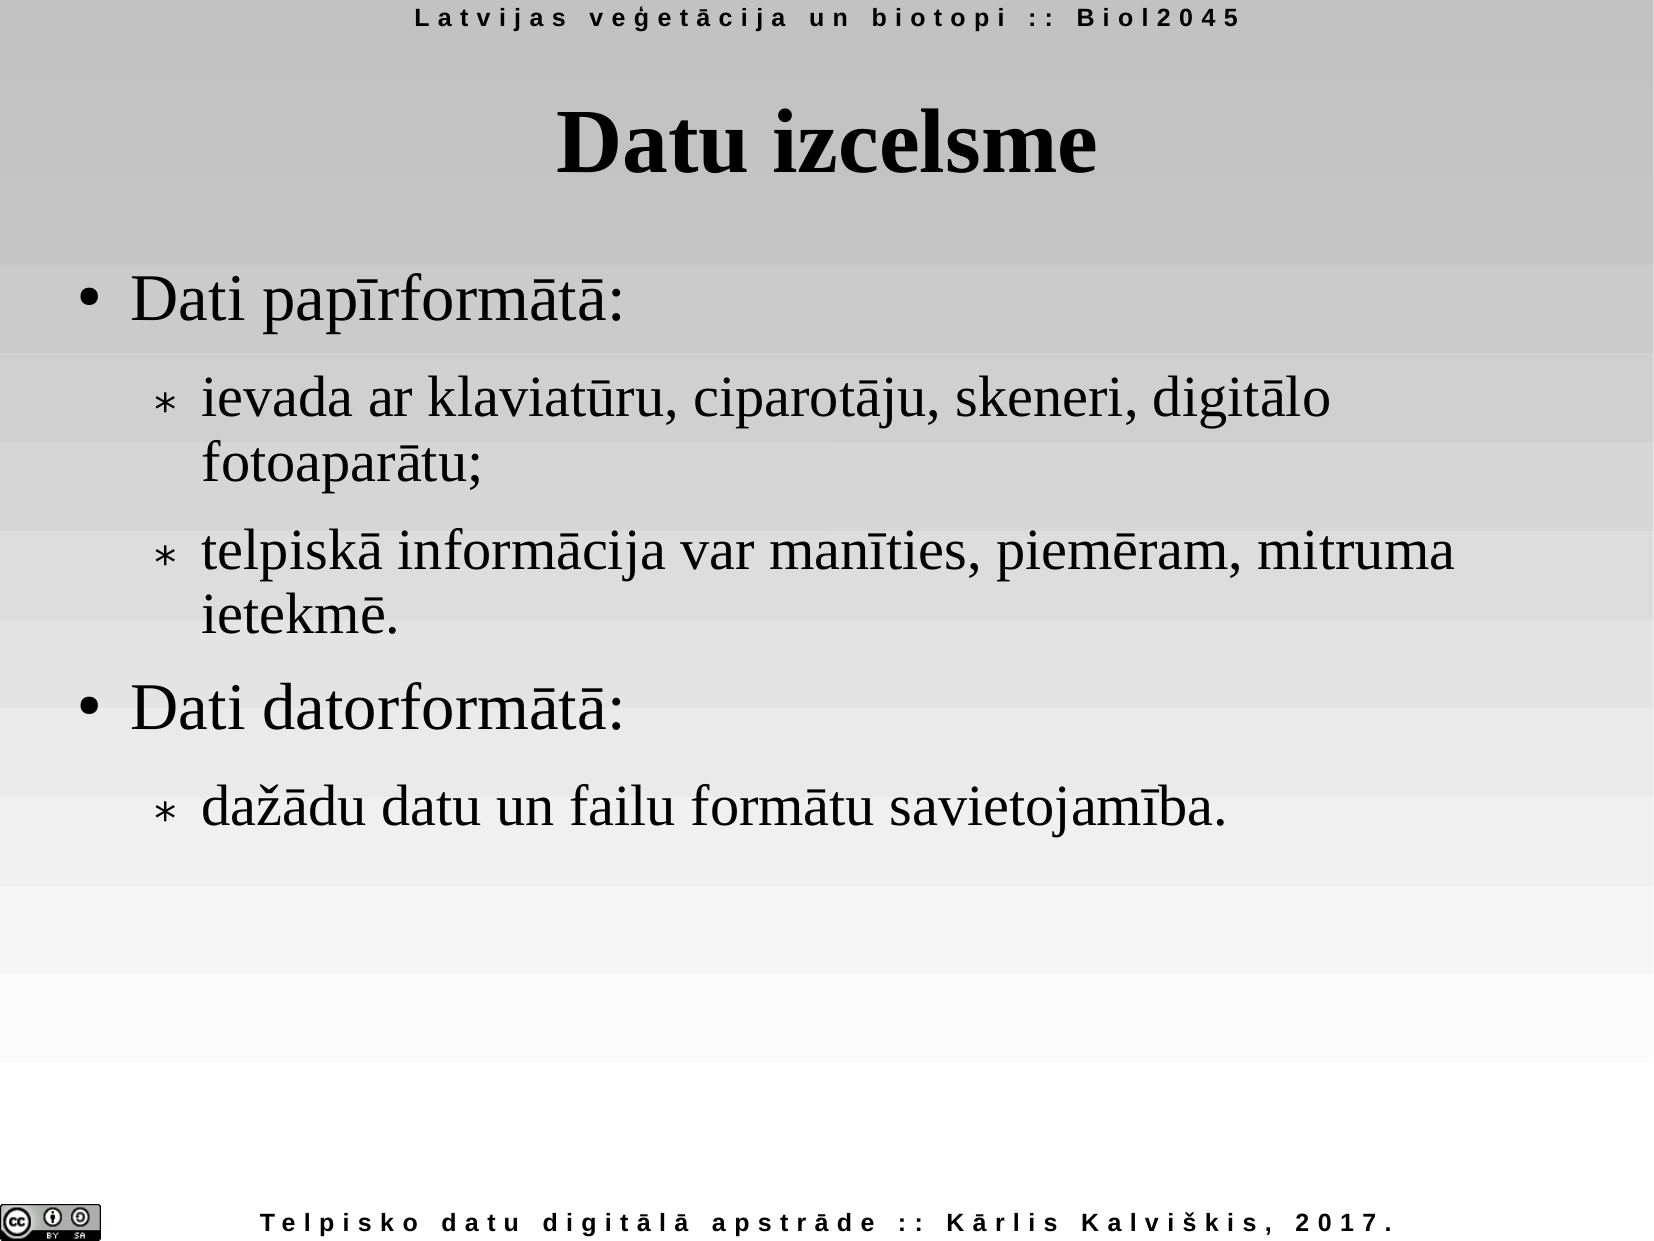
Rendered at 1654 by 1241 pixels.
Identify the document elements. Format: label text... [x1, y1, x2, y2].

list Dati papīrformātā: ievada ar klaviatūru, ciparotāju, skeneri, digitālo fotoaparātu; telpiskā informācija var manīties, piemēram, mitruma ietekmē. Dati datorformātā: dažādu datu un failu formātu savietojamība. [59, 261, 1596, 1175]
title Datu izcelsme [59, 37, 1596, 246]
picture [0, 0, 1654, 1241]
